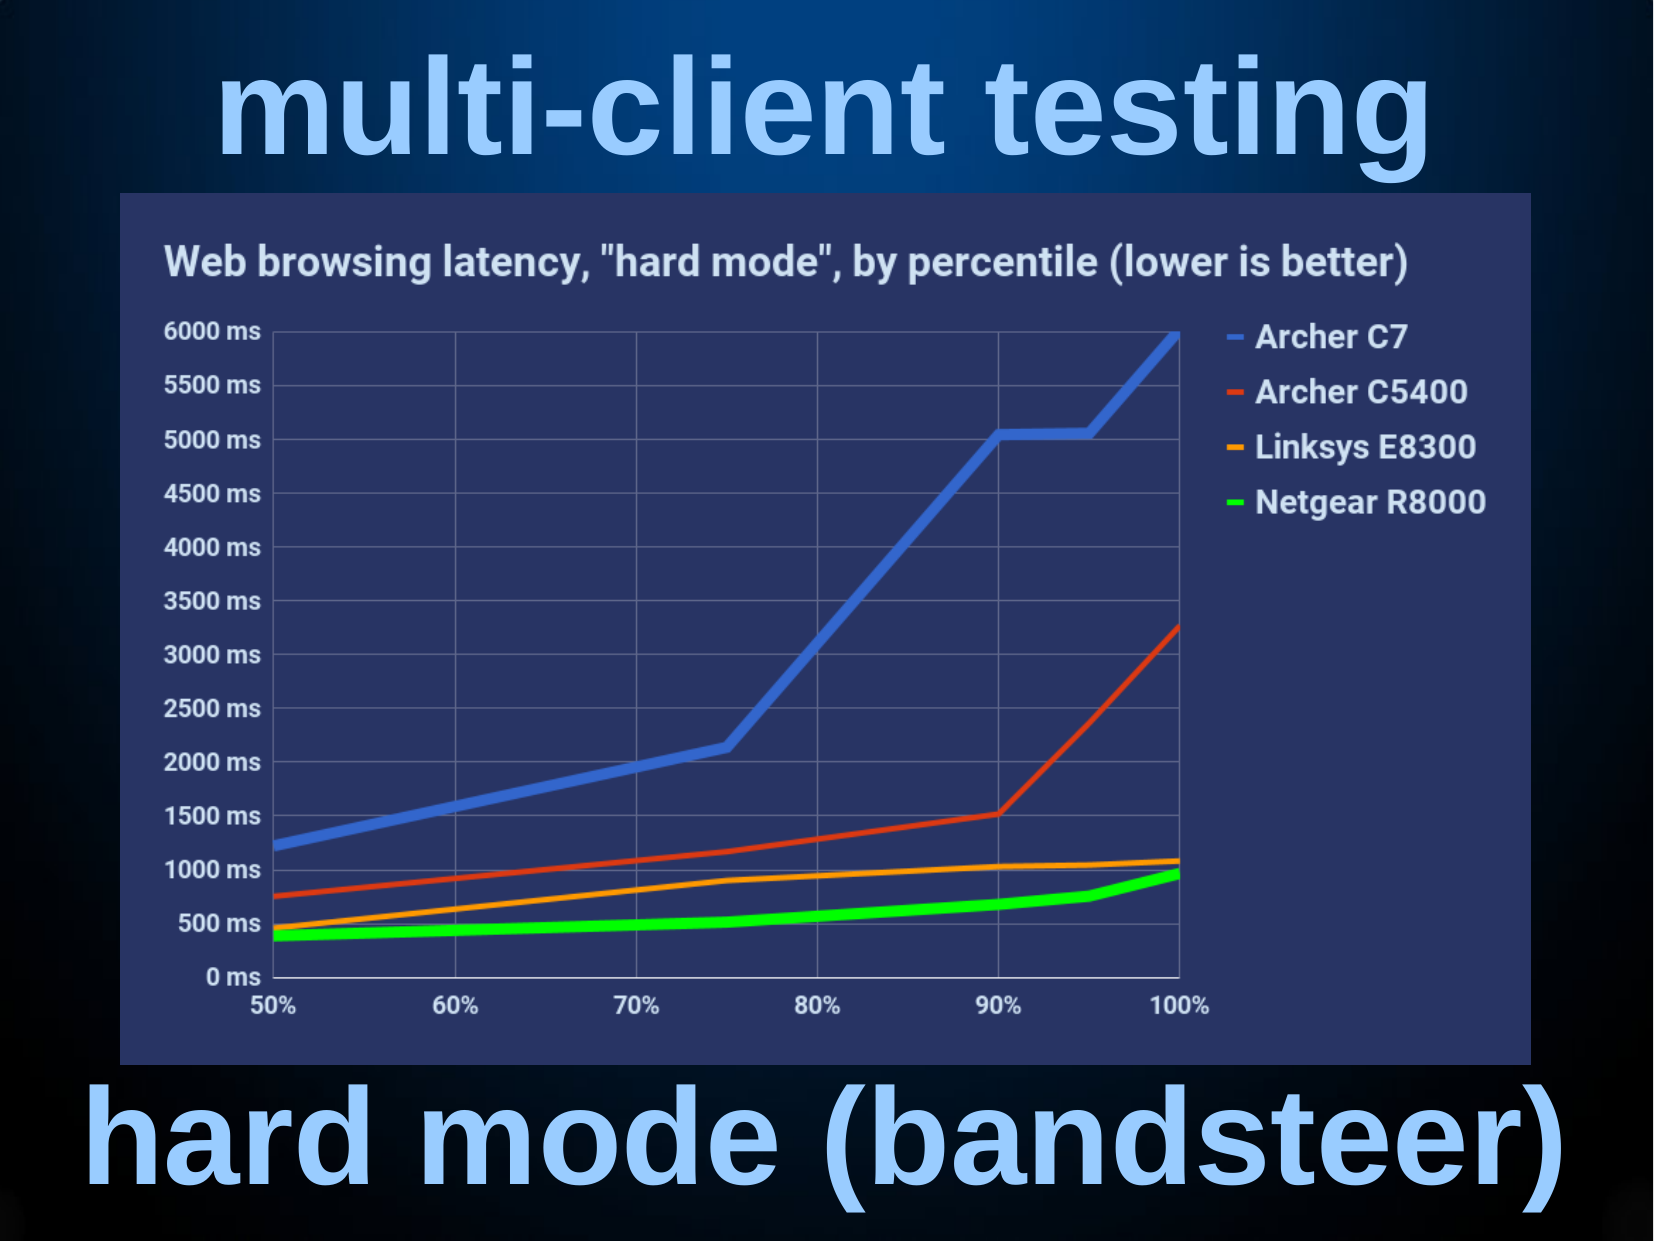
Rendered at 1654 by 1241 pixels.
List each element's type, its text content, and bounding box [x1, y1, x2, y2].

title hard mode (bandsteer) [0, 1033, 1651, 1241]
title multi-client testing [0, 2, 1651, 211]
picture [0, 0, 1654, 1241]
